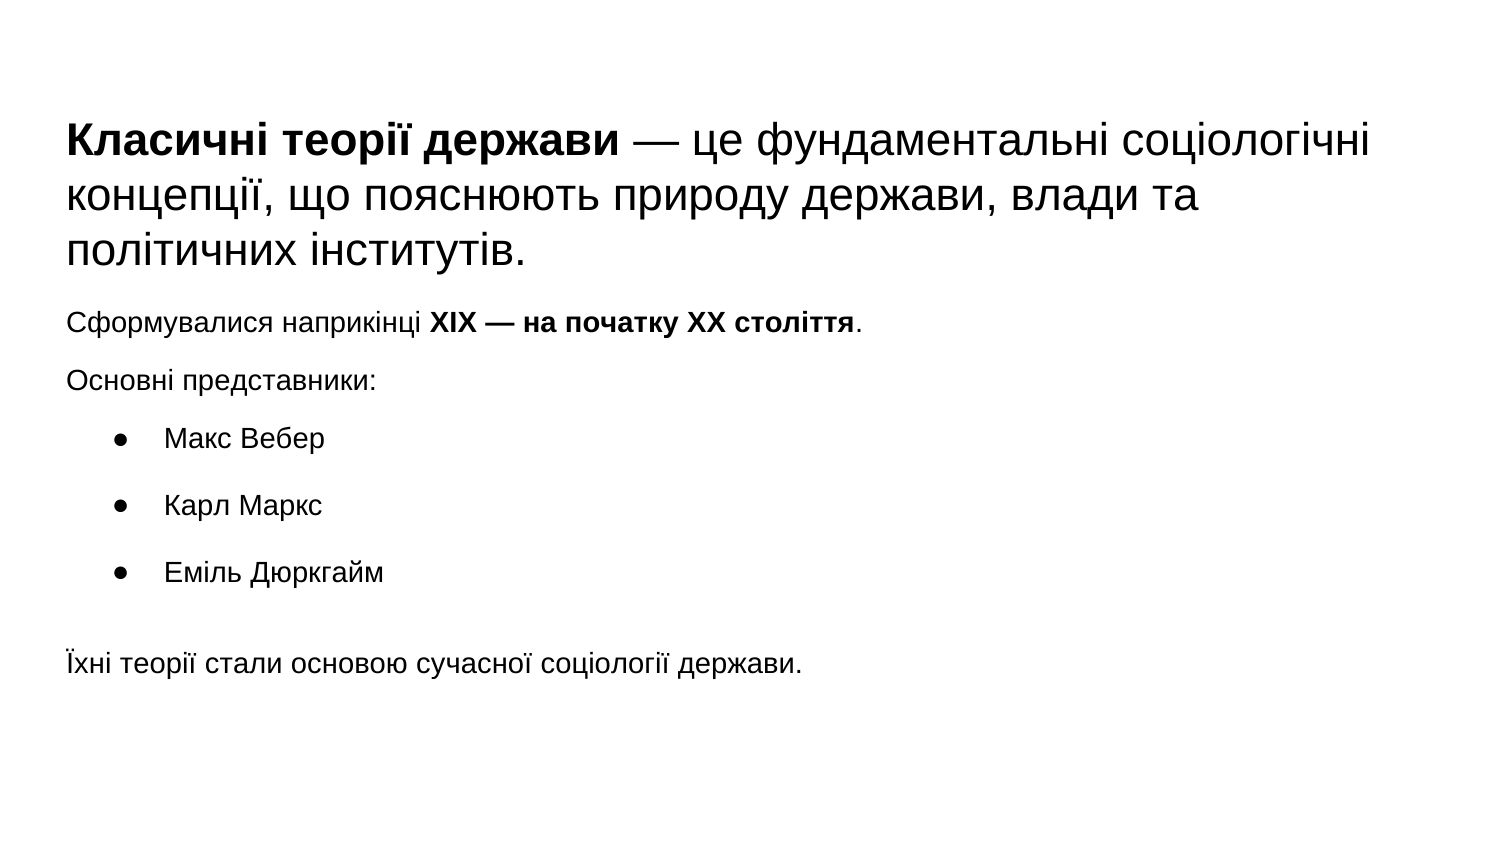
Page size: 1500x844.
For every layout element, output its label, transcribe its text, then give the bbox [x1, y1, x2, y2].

list Сформувалися наприкінці XIX — на початку XX століття. Основні представники: Макс Вебер Карл Маркс Еміль Дюркгайм Їхні теорії стали основою сучасної соціології держави. [51, 290, 1449, 750]
title Класичні теорії держави — це фундаментальні соціологічні концепції, що пояснюють природу держави, влади та політичних інститутів. [51, 95, 1449, 258]
